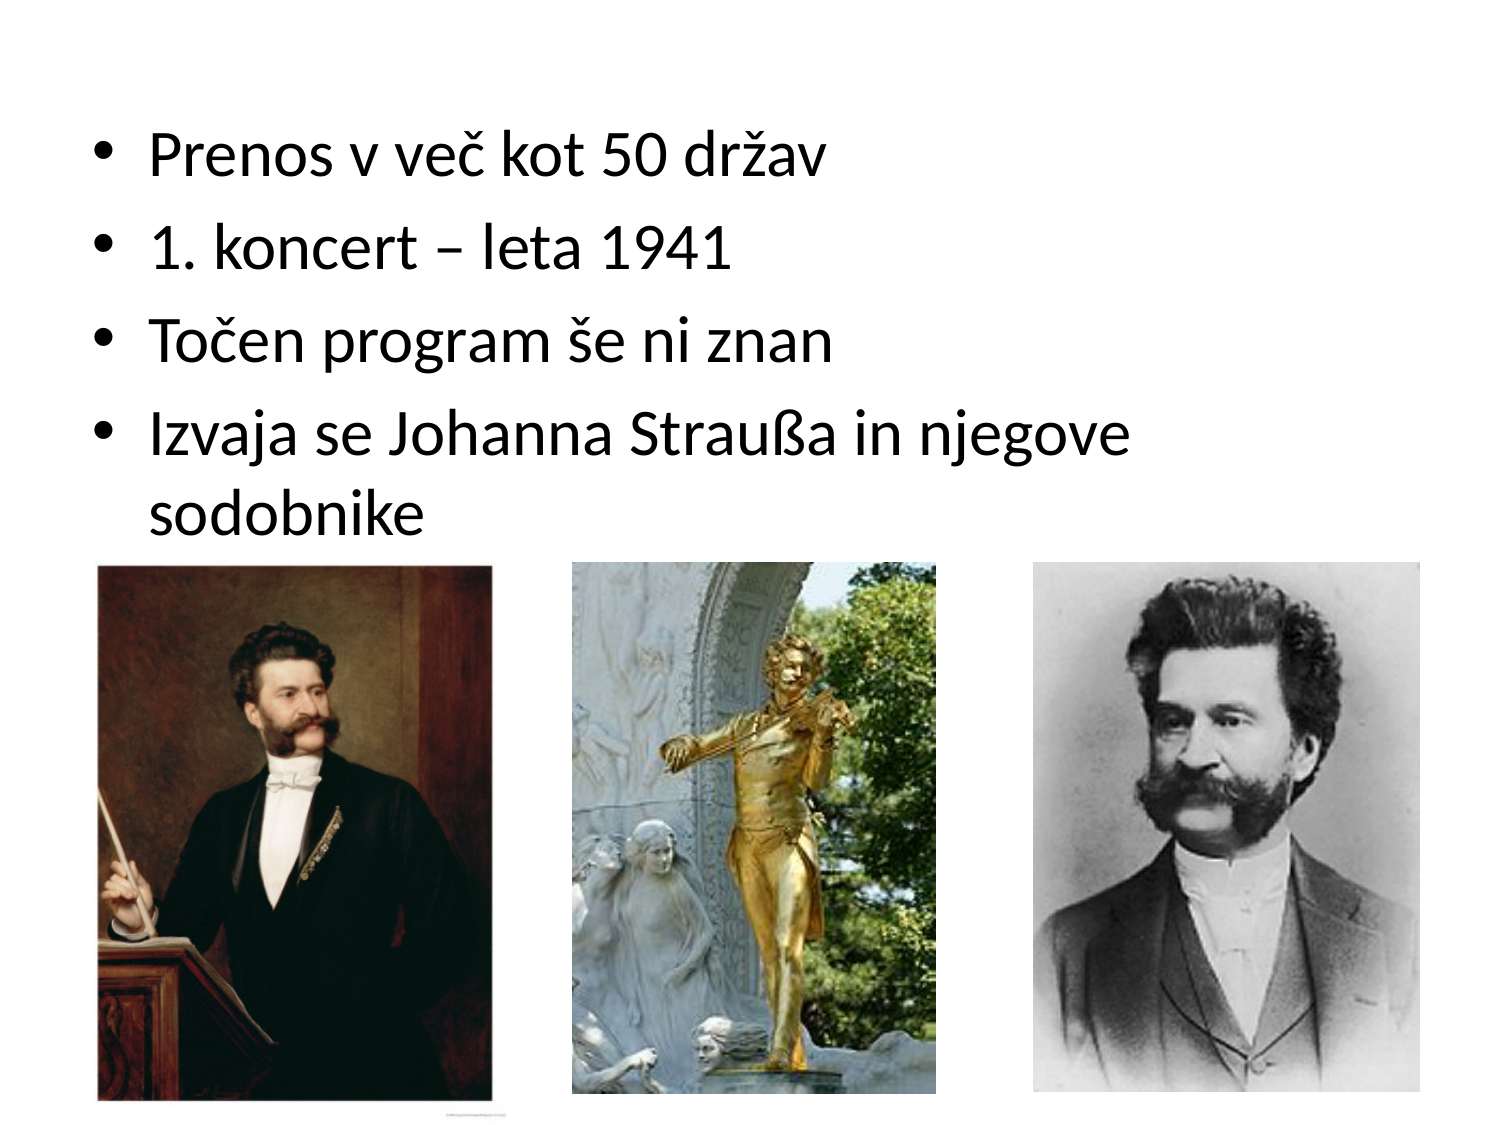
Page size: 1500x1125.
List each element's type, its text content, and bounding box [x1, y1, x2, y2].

picture [76, 542, 514, 1125]
picture [572, 562, 936, 1094]
picture [1033, 562, 1420, 1092]
list Prenos v več kot 50 držav 1. koncert – leta 1941 Točen program še ni znan Izvaja se Johanna Straußa in njegove sodobnike [76, 101, 1427, 845]
